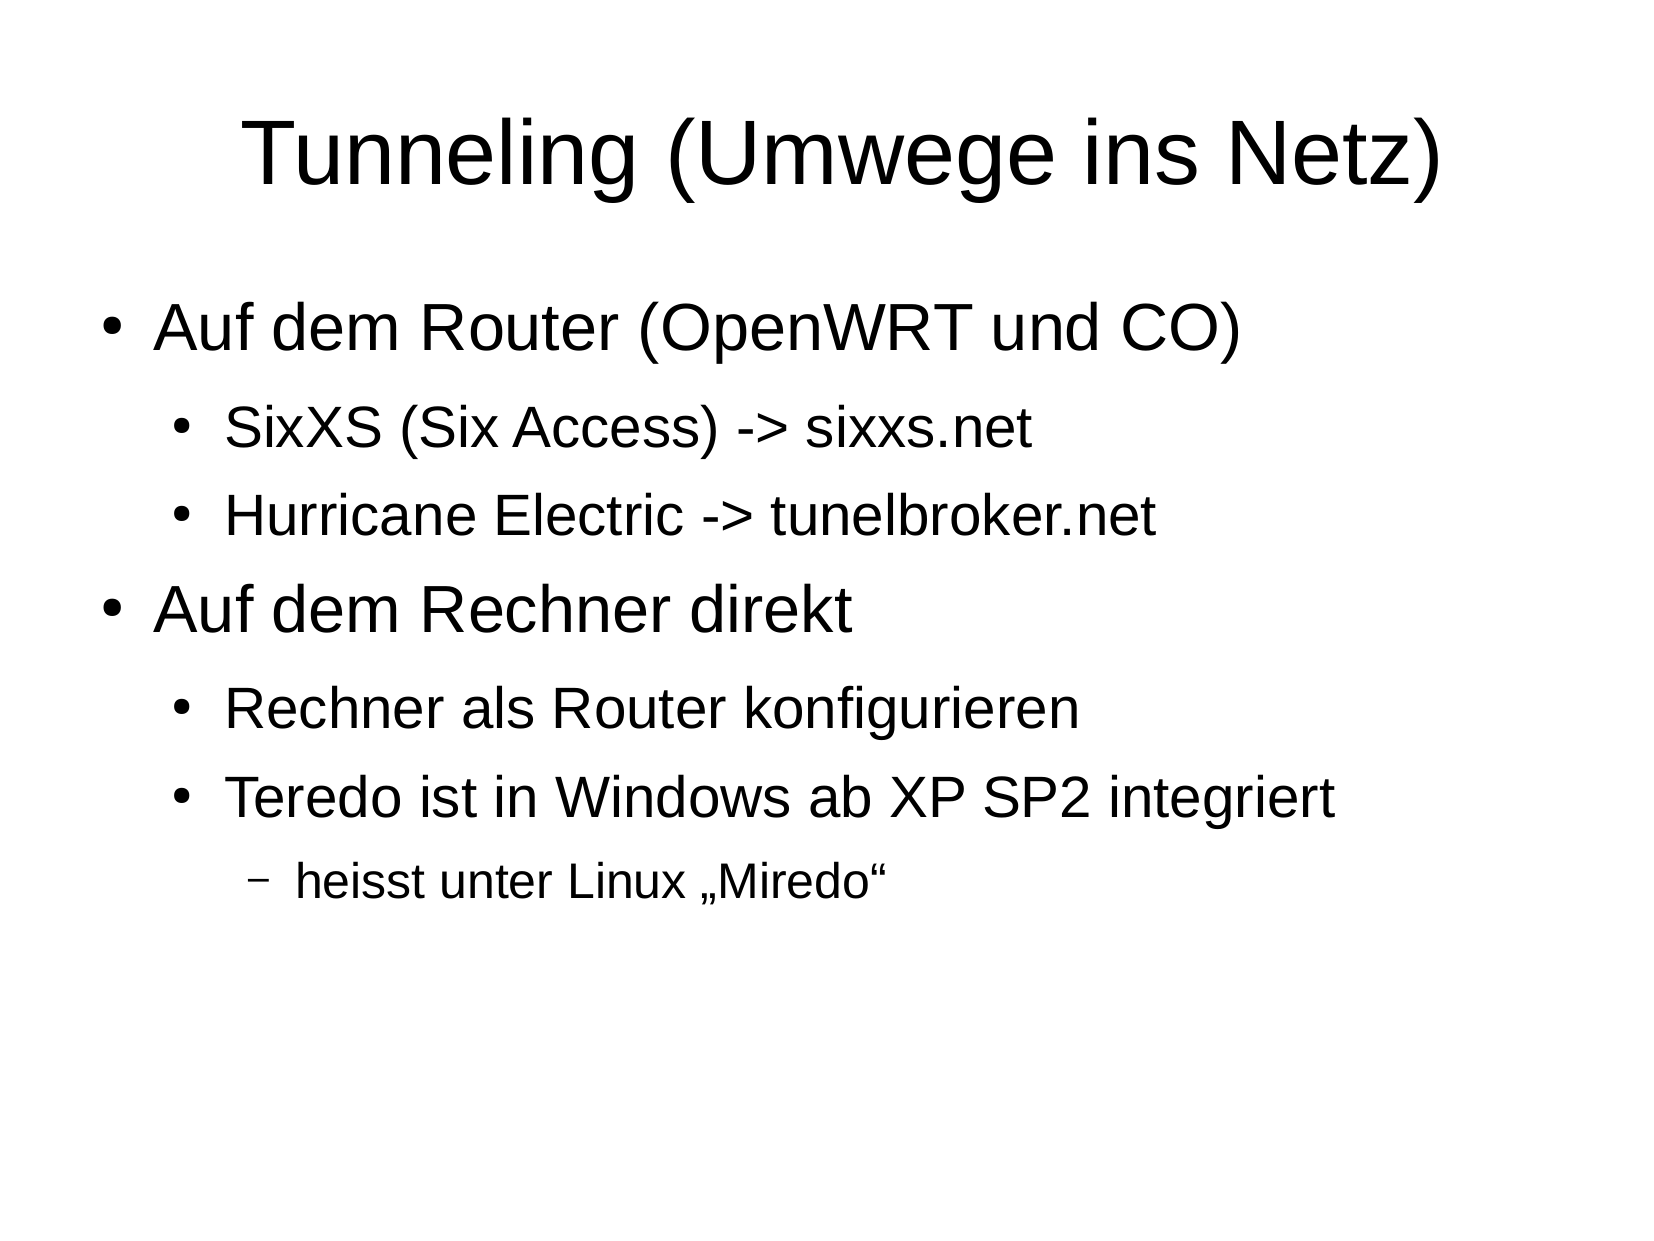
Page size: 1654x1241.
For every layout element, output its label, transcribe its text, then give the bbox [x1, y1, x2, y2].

title Tunneling (Umwege ins Netz) [82, 49, 1571, 257]
list Auf dem Router (OpenWRT und CO) SixXS (Six Access) -> sixxs.net Hurricane Electric -> tunelbroker.net Auf dem Rechner direkt Rechner als Router konfigurieren Teredo ist in Windows ab XP SP2 integriert heisst unter Linux „Miredo“ [82, 290, 1571, 1109]
